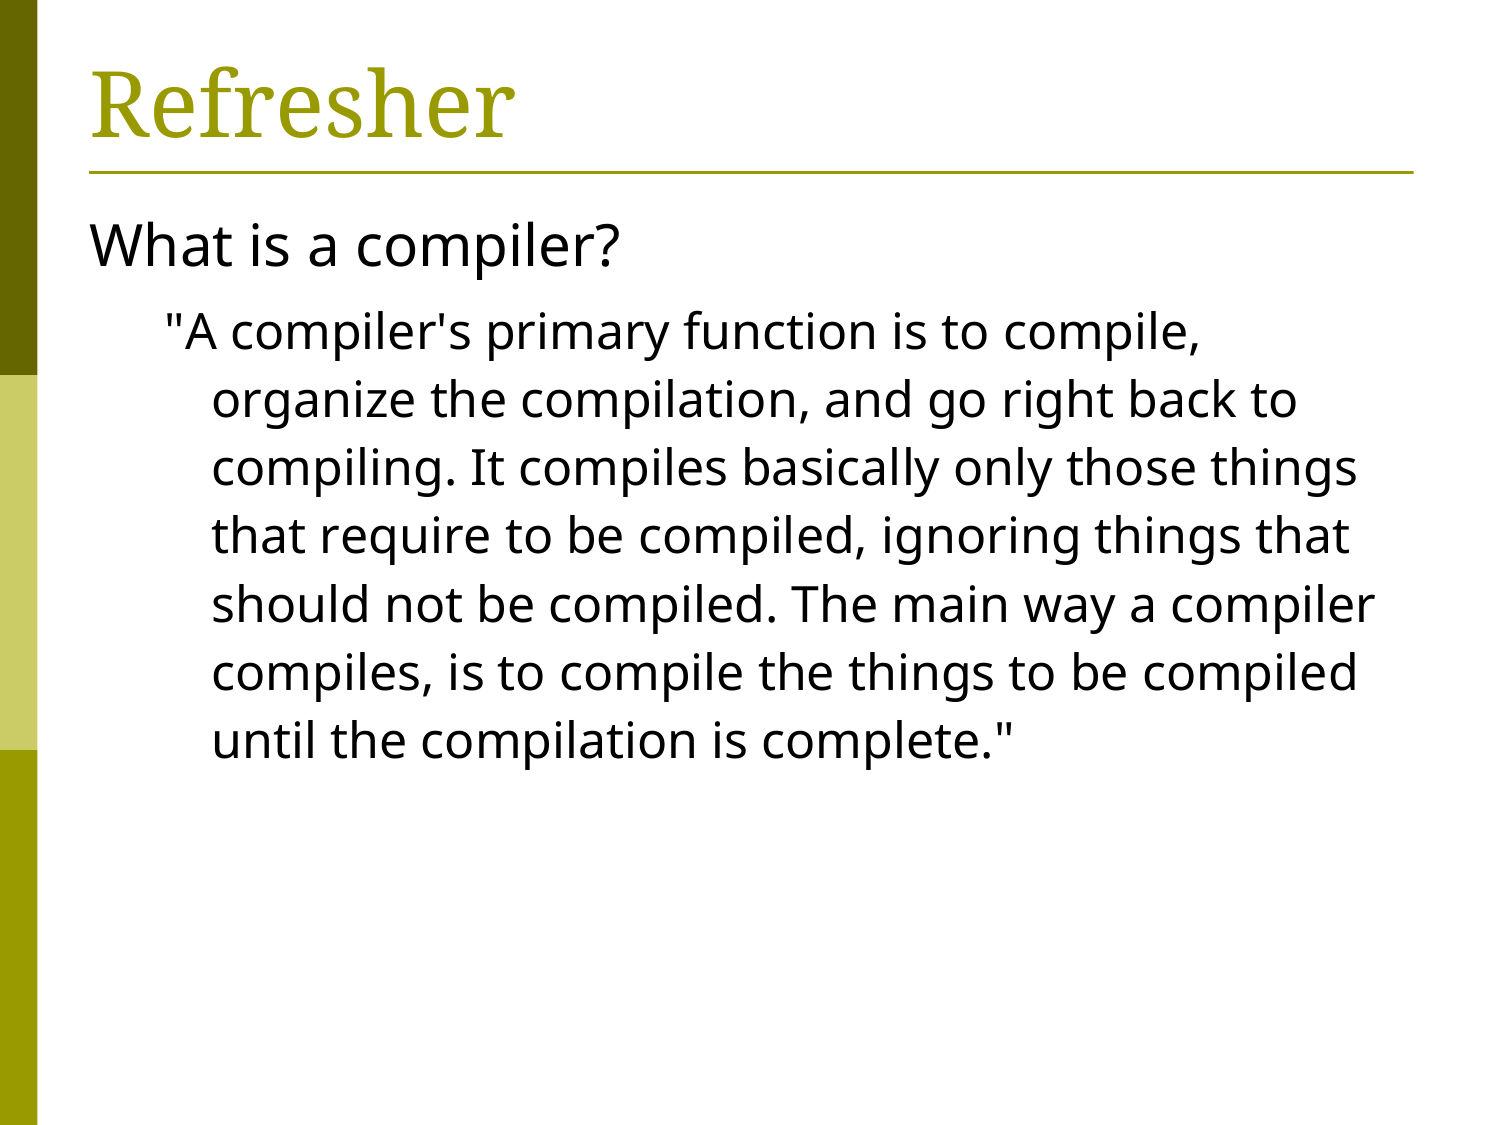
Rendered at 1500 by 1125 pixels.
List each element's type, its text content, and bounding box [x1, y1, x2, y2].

list What is a compiler? "A compiler's primary function is to compile, organize the compilation, and go right back to compiling. It compiles basically only those things that require to be compiled, ignoring things that should not be compiled. The main way a compiler compiles, is to compile the things to be compiled until the compilation is complete." [75, 196, 1426, 1006]
title Refresher [75, 45, 1426, 173]
